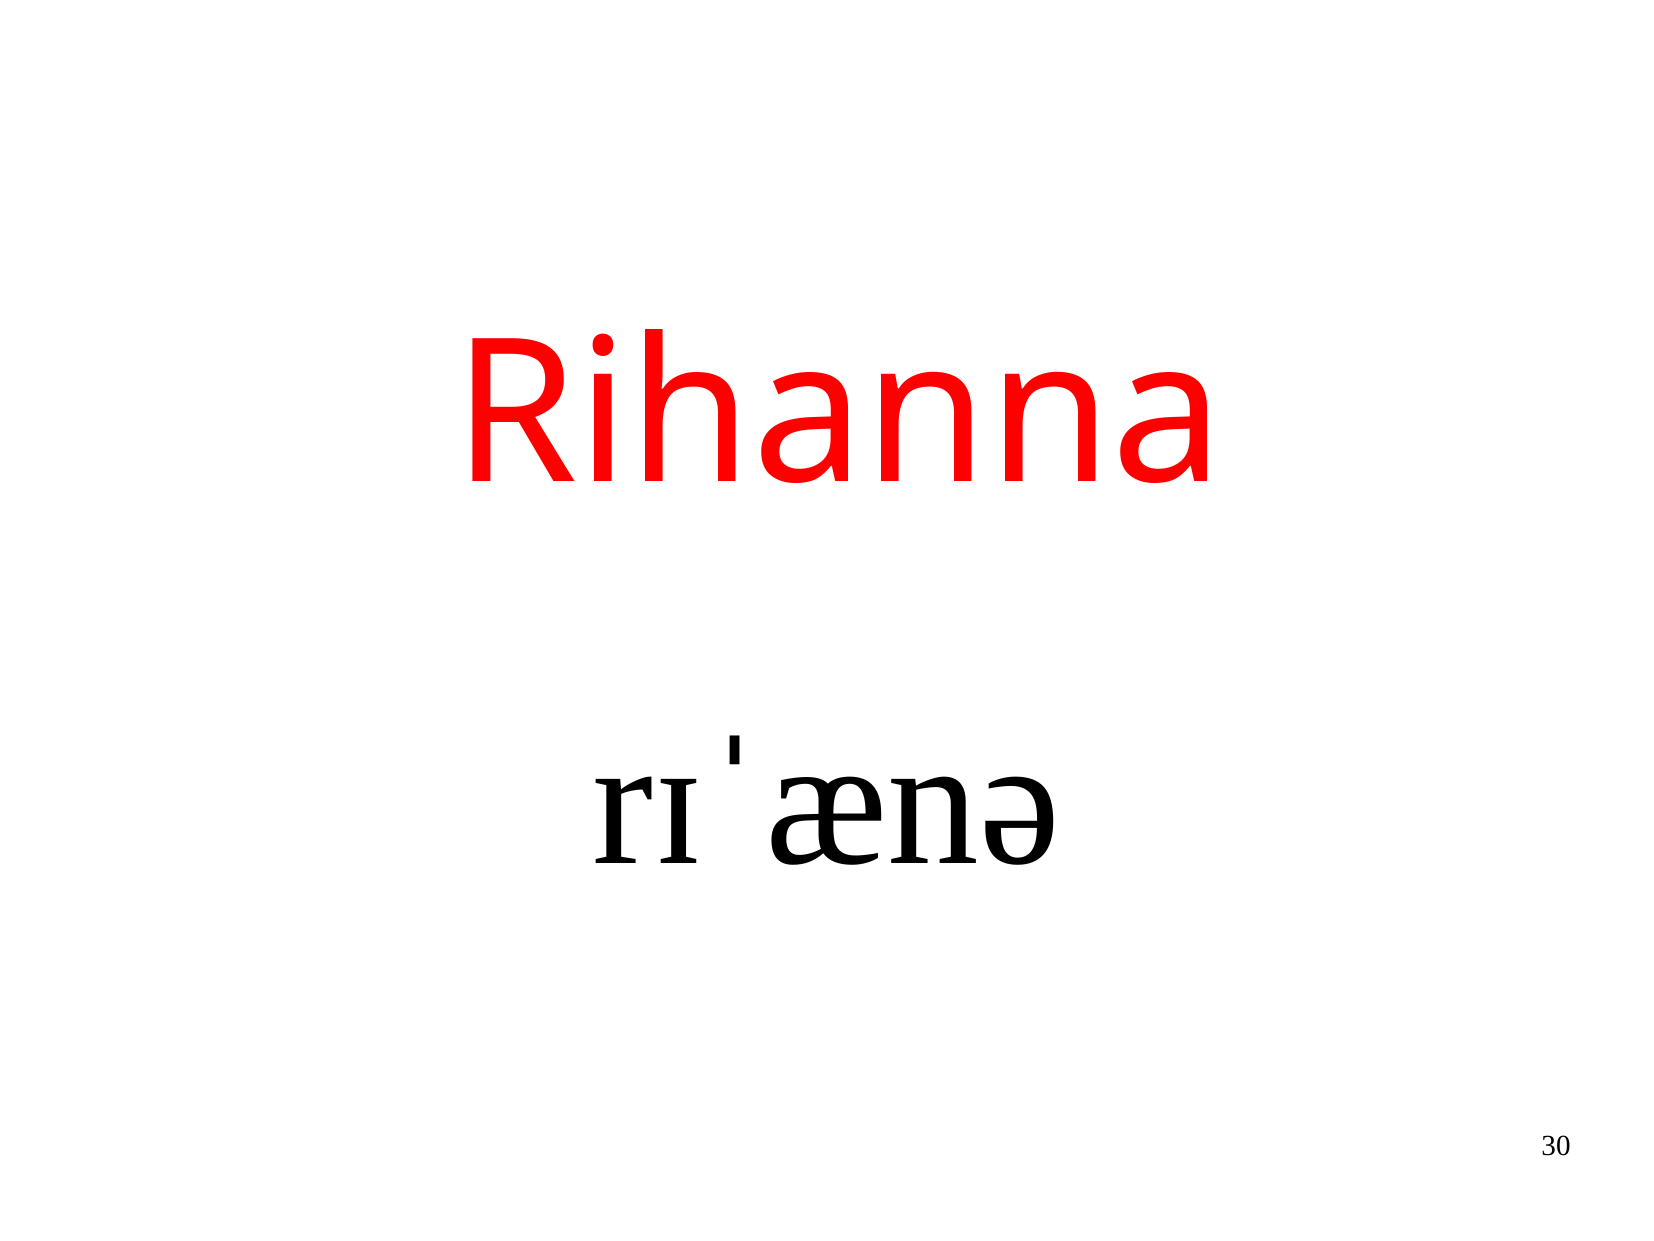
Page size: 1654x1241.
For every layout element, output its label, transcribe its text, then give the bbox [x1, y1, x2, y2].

subtitle rɪˈænə [82, 475, 1571, 1109]
text_box Rihanna [82, 259, 1595, 475]
